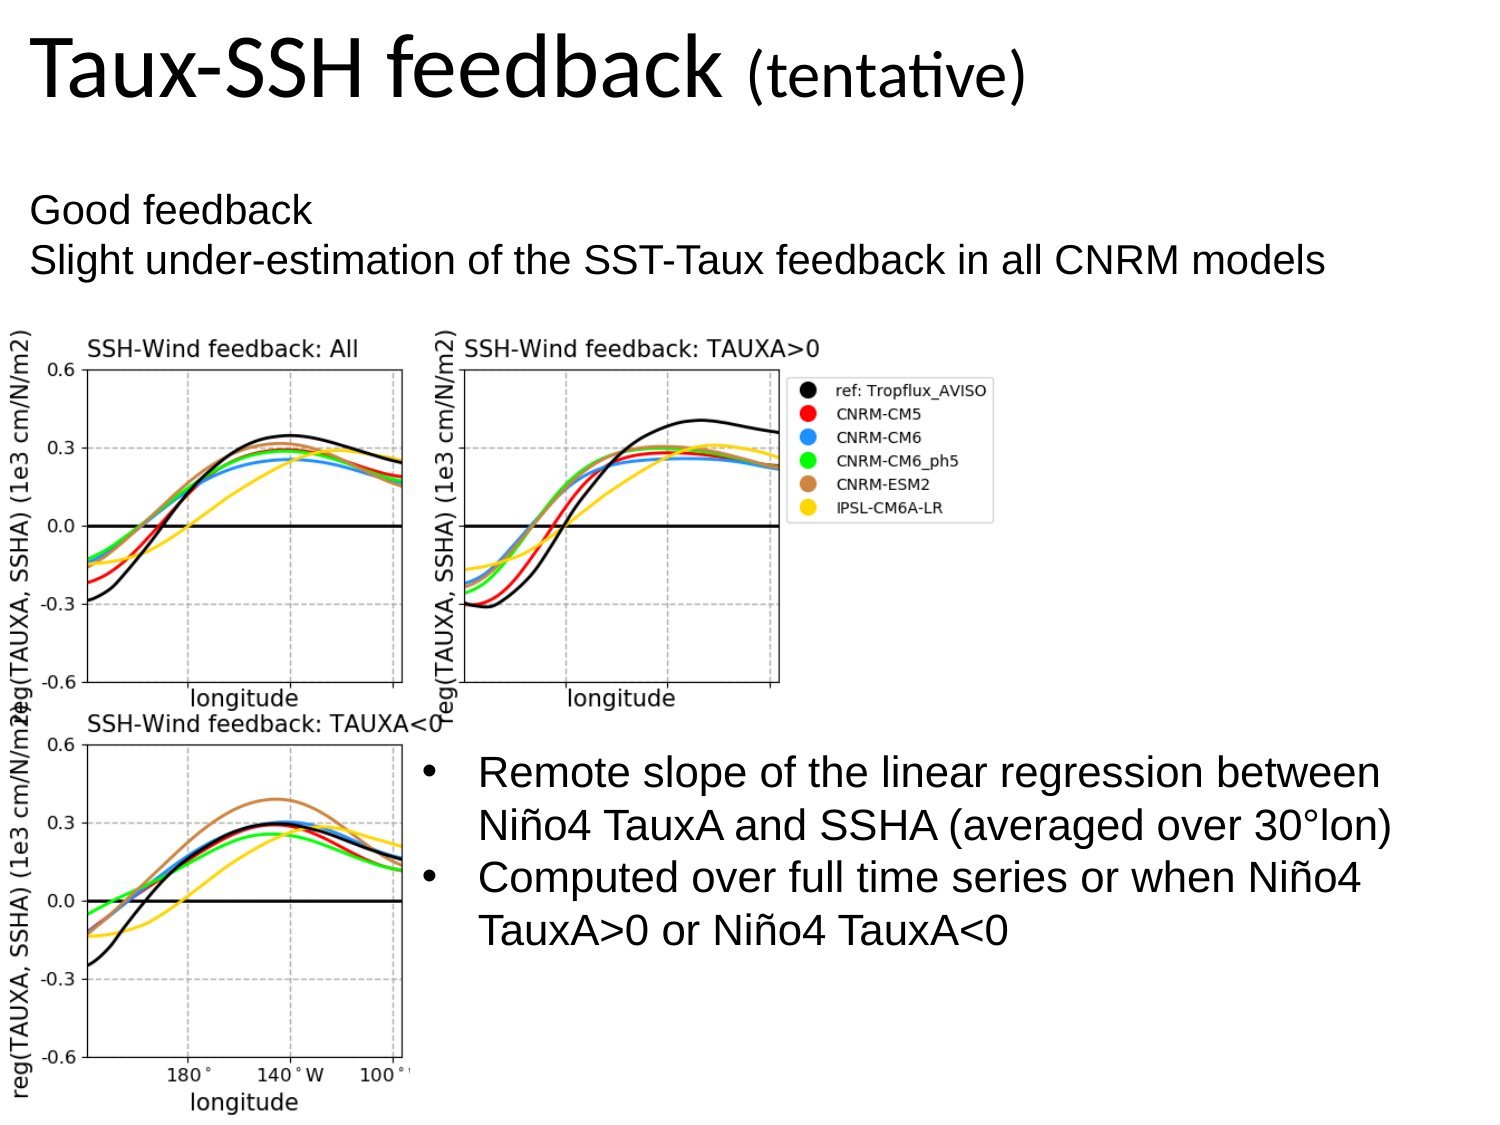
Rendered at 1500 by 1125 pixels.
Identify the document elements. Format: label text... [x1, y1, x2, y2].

text_box Remote slope of the linear regression between Niño4 TauxA and SSHA (averaged over 30°lon) Computed over full time series or when Niño4 TauxA>0 or Niño4 TauxA<0 [409, 738, 1500, 1118]
picture [0, 317, 1004, 1125]
text_box Taux-SSH feedback (tentative) [0, 0, 1500, 122]
text_box Good feedback Slight under-estimation of the SST-Taux feedback in all CNRM models [0, 177, 1500, 290]
